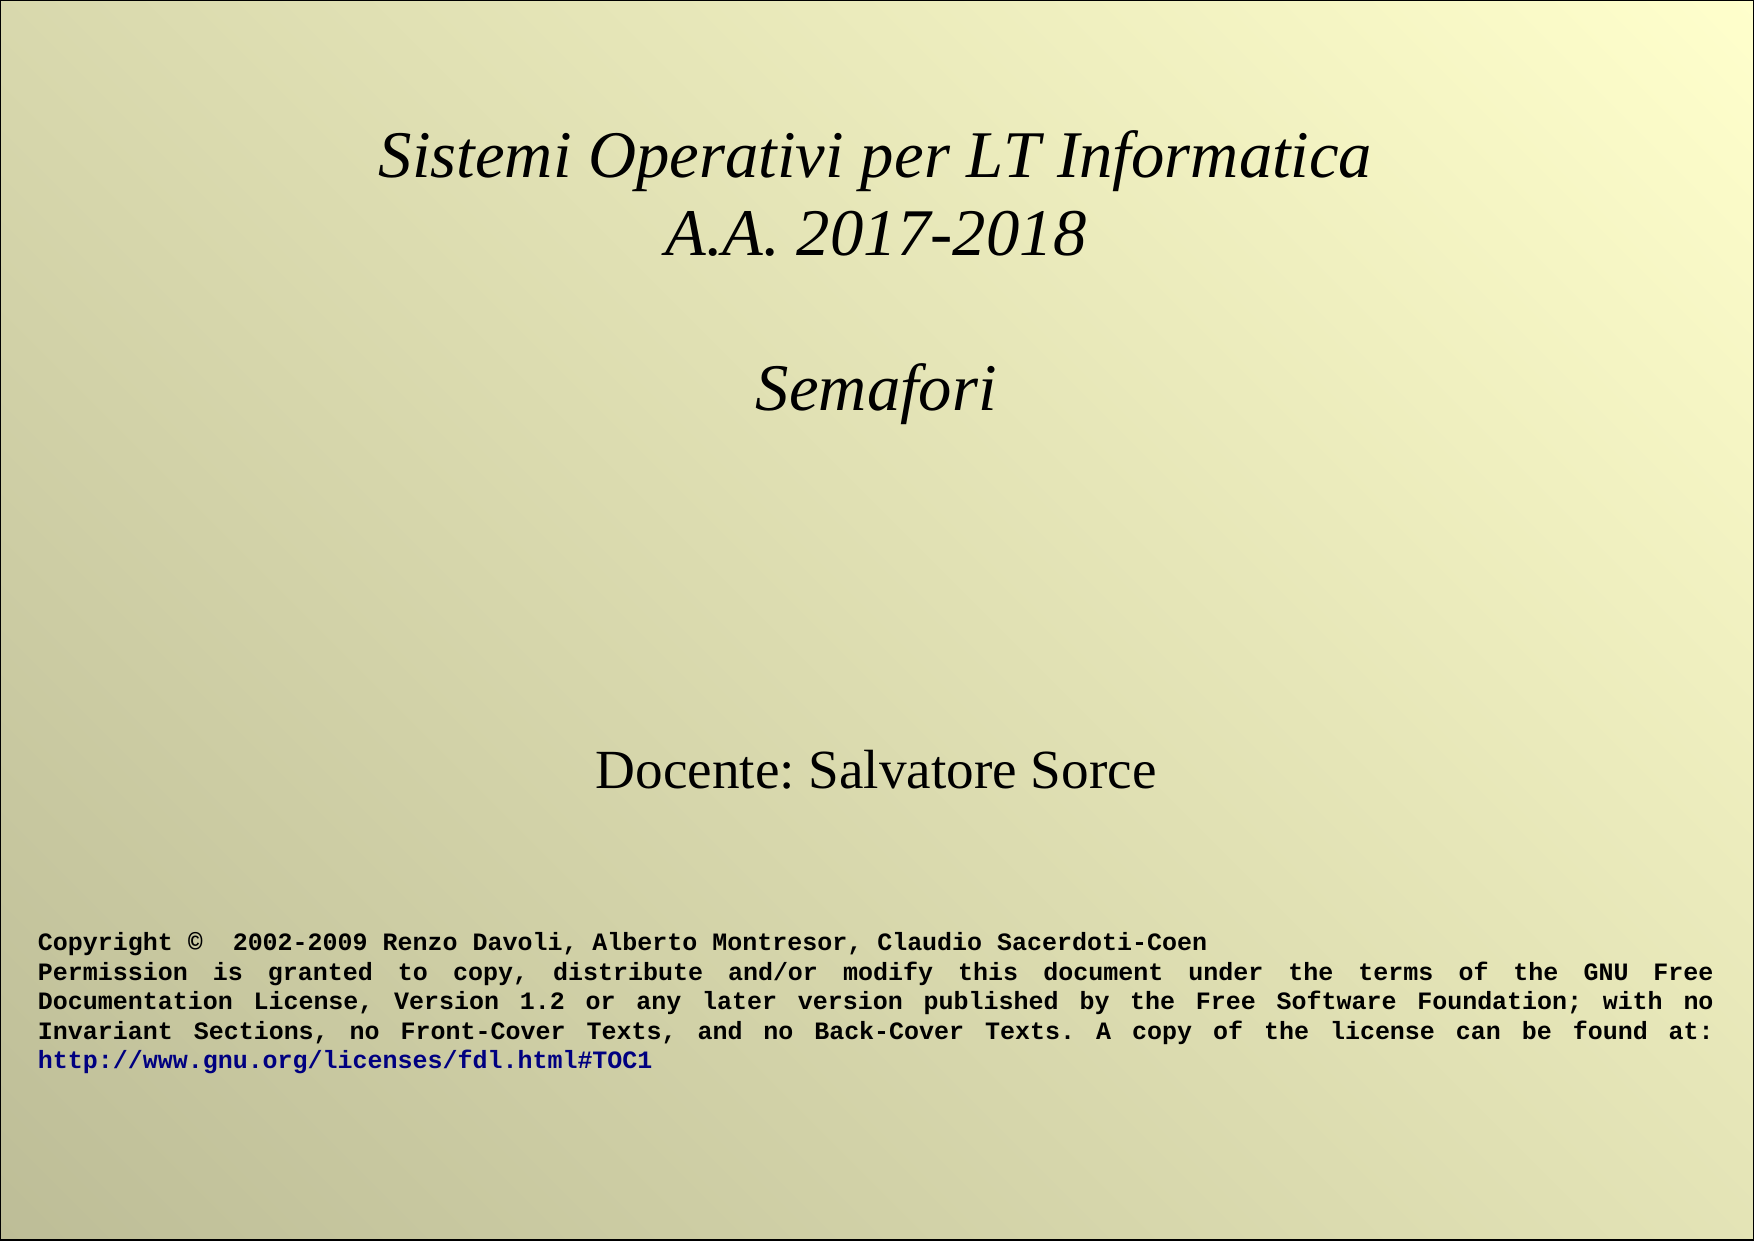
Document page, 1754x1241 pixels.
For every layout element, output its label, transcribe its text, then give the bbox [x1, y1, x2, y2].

text_box Sistemi Operativi per LT Informatica A.A. 2017-2018 Semafori Docente: Salvatore Sorce Copyright © 2002-2009 Renzo Davoli, Alberto Montresor, Claudio Sacerdoti-Coen Permission is granted to copy, distribute and/or modify this document under the terms of the GNU Free Documentation License, Version 1.2 or any later version published by the Free Software Foundation; with no Invariant Sections, no Front-Cover Texts, and no Back-Cover Texts. A copy of the license can be found at: http://www.gnu.org/licenses/fdl.html#TOC1 [37, 40, 1716, 1235]
text_box [0, 0, 1754, 1241]
